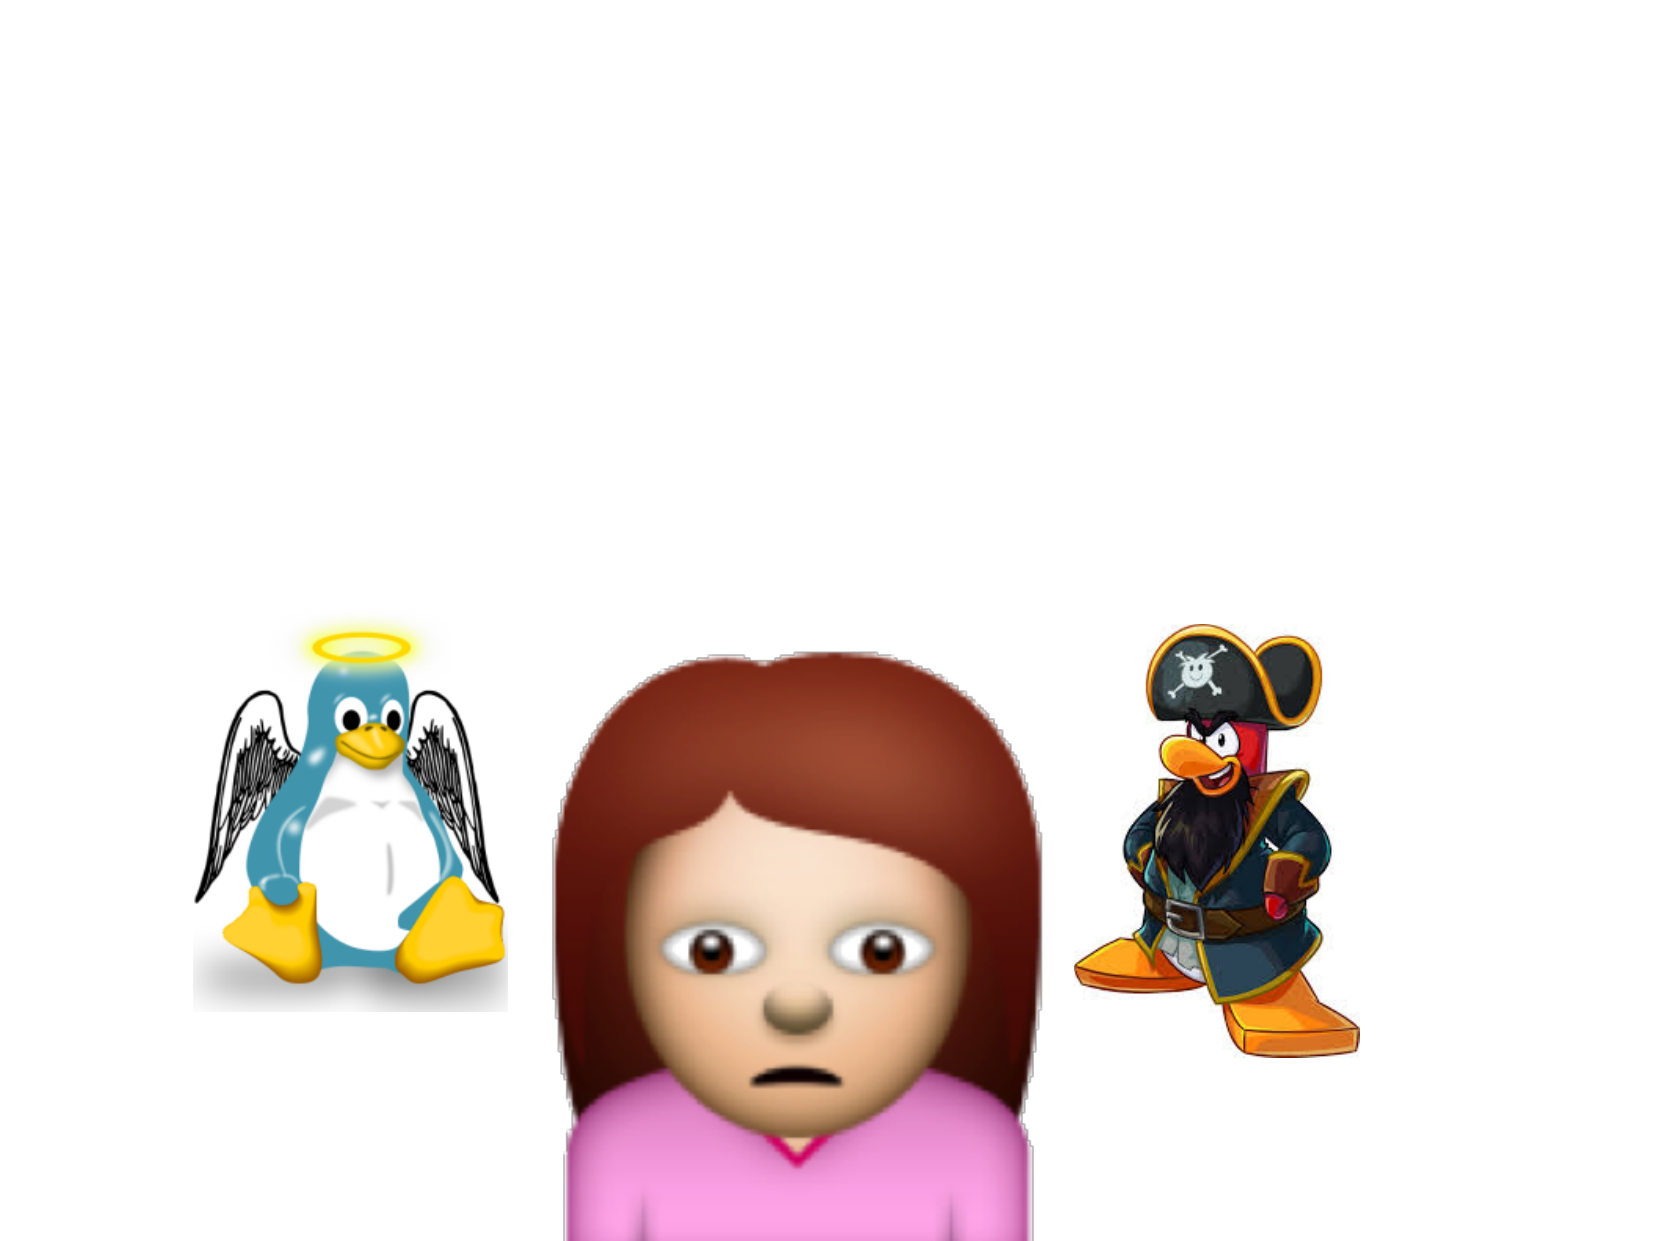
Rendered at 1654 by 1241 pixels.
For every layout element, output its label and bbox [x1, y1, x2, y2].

picture [193, 608, 1360, 1241]
